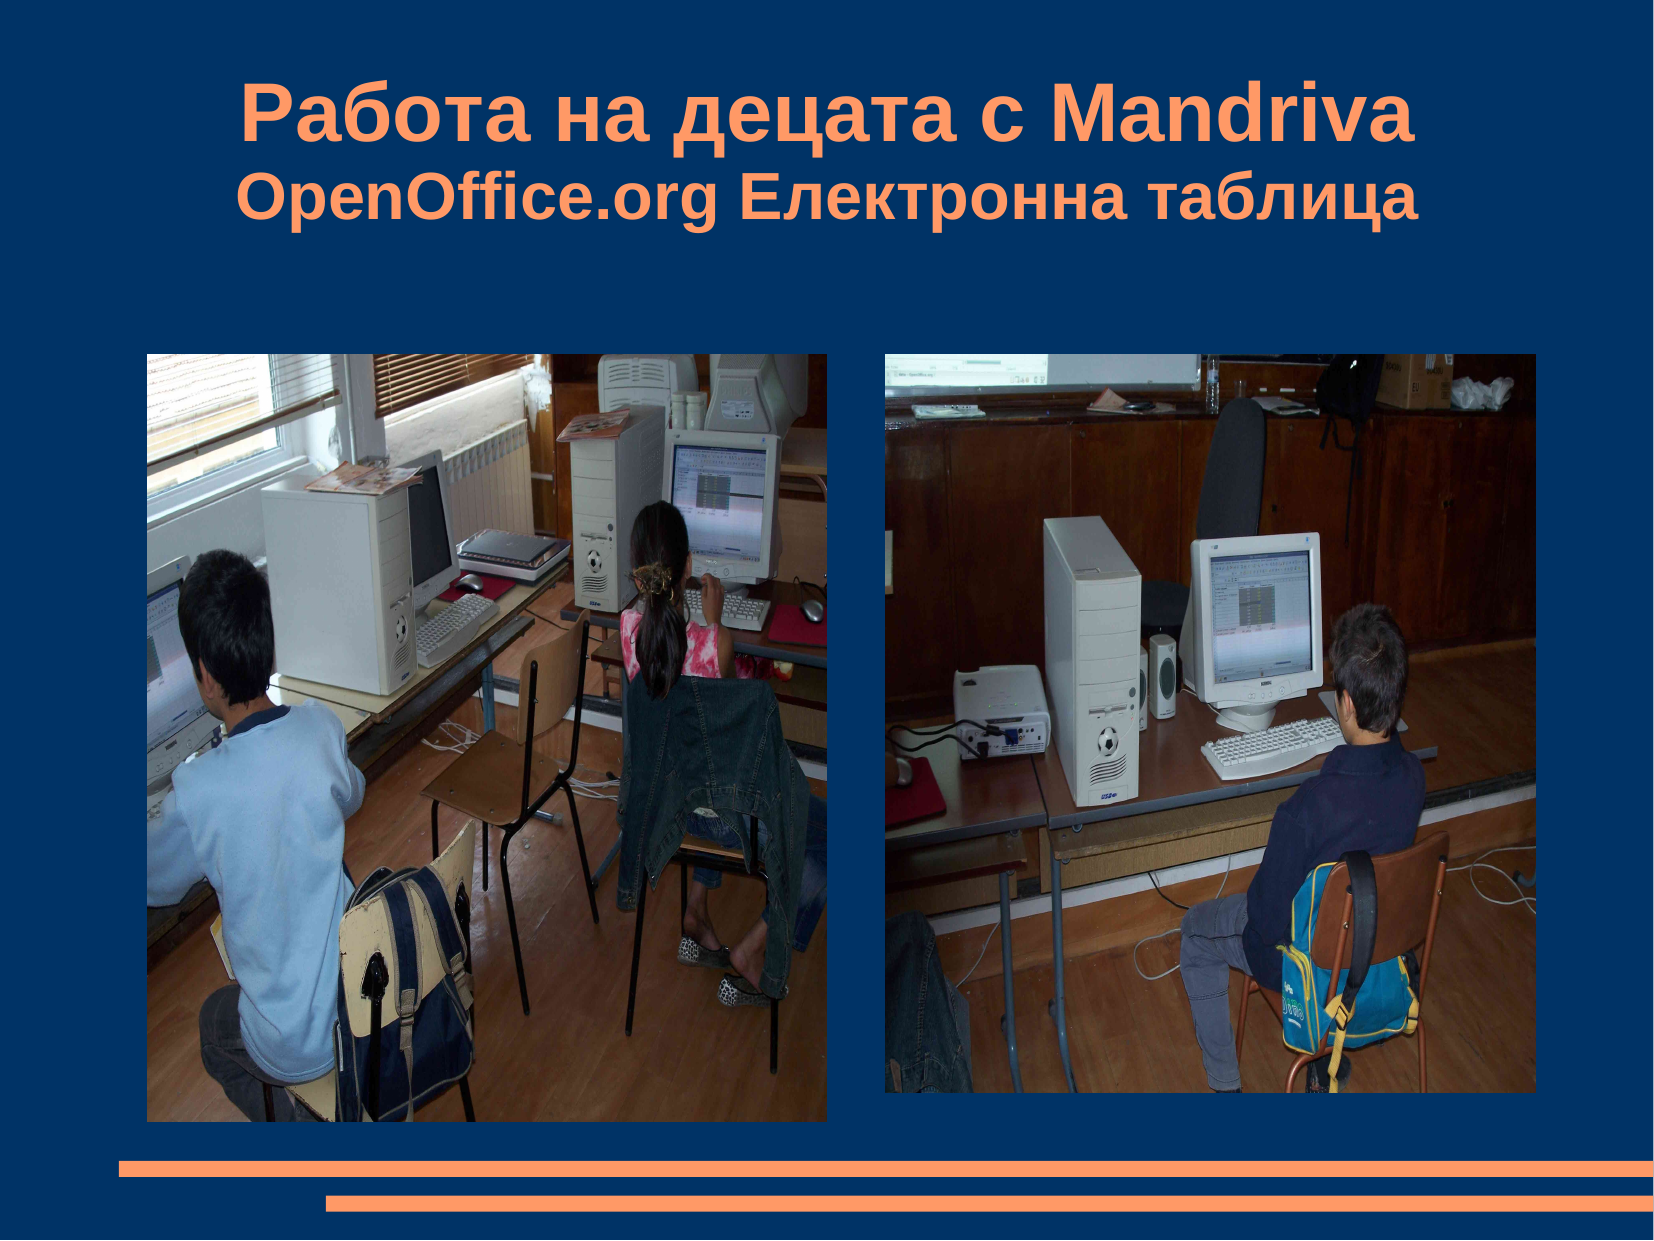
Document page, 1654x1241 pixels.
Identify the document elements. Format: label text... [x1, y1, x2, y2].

title Работа на децата с Mandriva OpenOffice.org Електронна таблица [121, 46, 1534, 254]
picture [885, 354, 1536, 1093]
picture [147, 354, 827, 1123]
